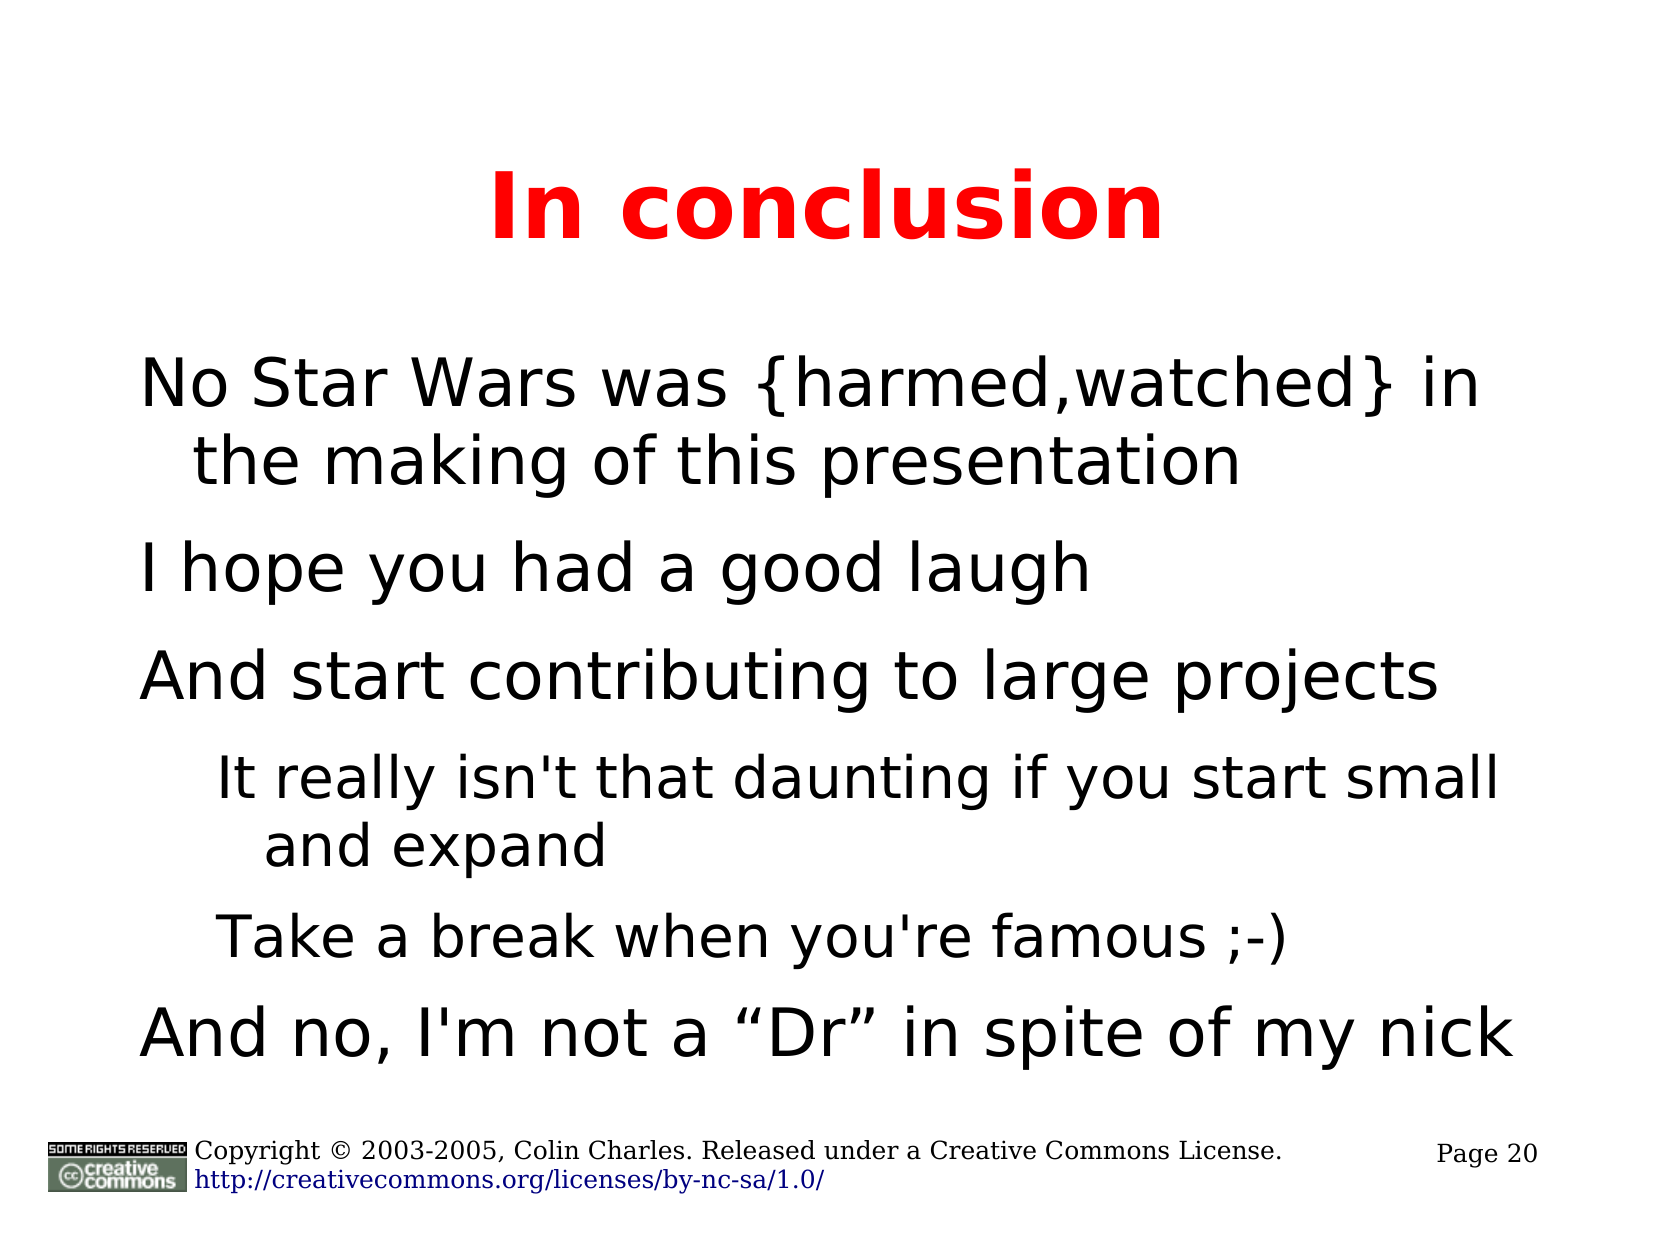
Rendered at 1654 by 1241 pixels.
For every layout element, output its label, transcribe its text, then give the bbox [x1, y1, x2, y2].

picture [48, 1142, 187, 1192]
title In conclusion [121, 102, 1534, 311]
list No Star Wars was {harmed,watched} in the making of this presentation I hope you had a good laugh And start contributing to large projects It really isn't that daunting if you start small and expand Take a break when you're famous ;-) And no, I'm not a “Dr” in spite of my nick [121, 344, 1534, 1151]
